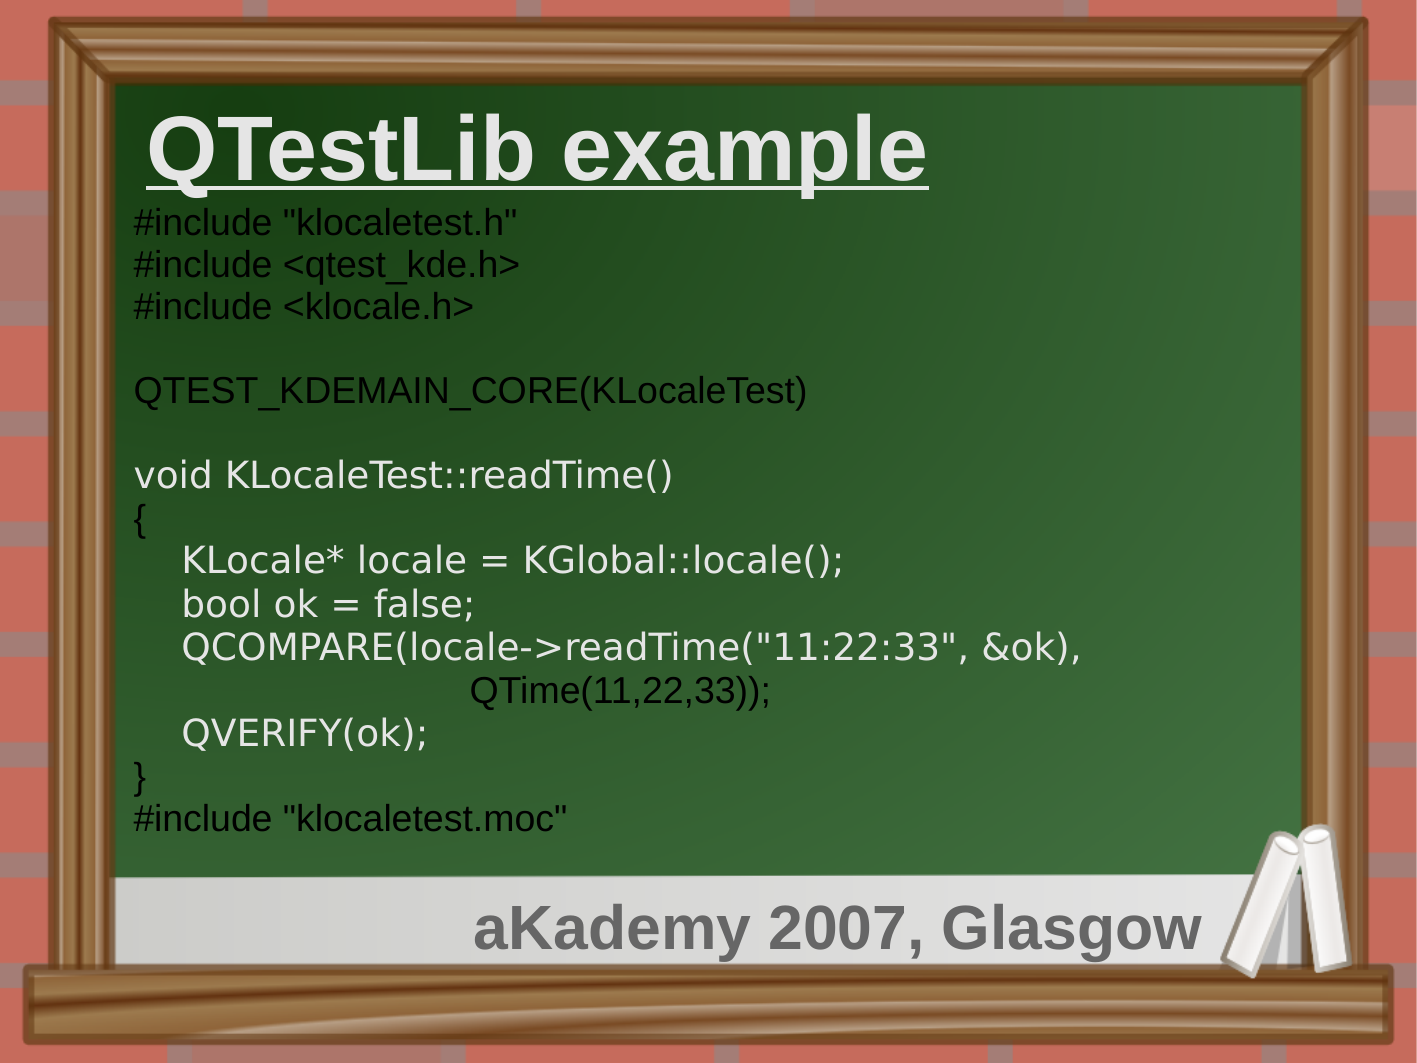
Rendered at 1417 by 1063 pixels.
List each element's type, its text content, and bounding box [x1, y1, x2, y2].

text_box #include "klocaletest.h" #include <qtest_kde.h> #include <klocale.h> QTEST_KDEMAIN_CORE(KLocaleTest) void KLocaleTest::readTime() { KLocale* locale = KGlobal::locale(); bool ok = false; QCOMPARE(locale->readTime("11:22:33", &ok), QTime(11,22,33)); QVERIFY(ok); } #include "klocaletest.moc" [118, 194, 1272, 878]
picture [0, 0, 1417, 1063]
text_box QTestLib example [131, 90, 1313, 206]
